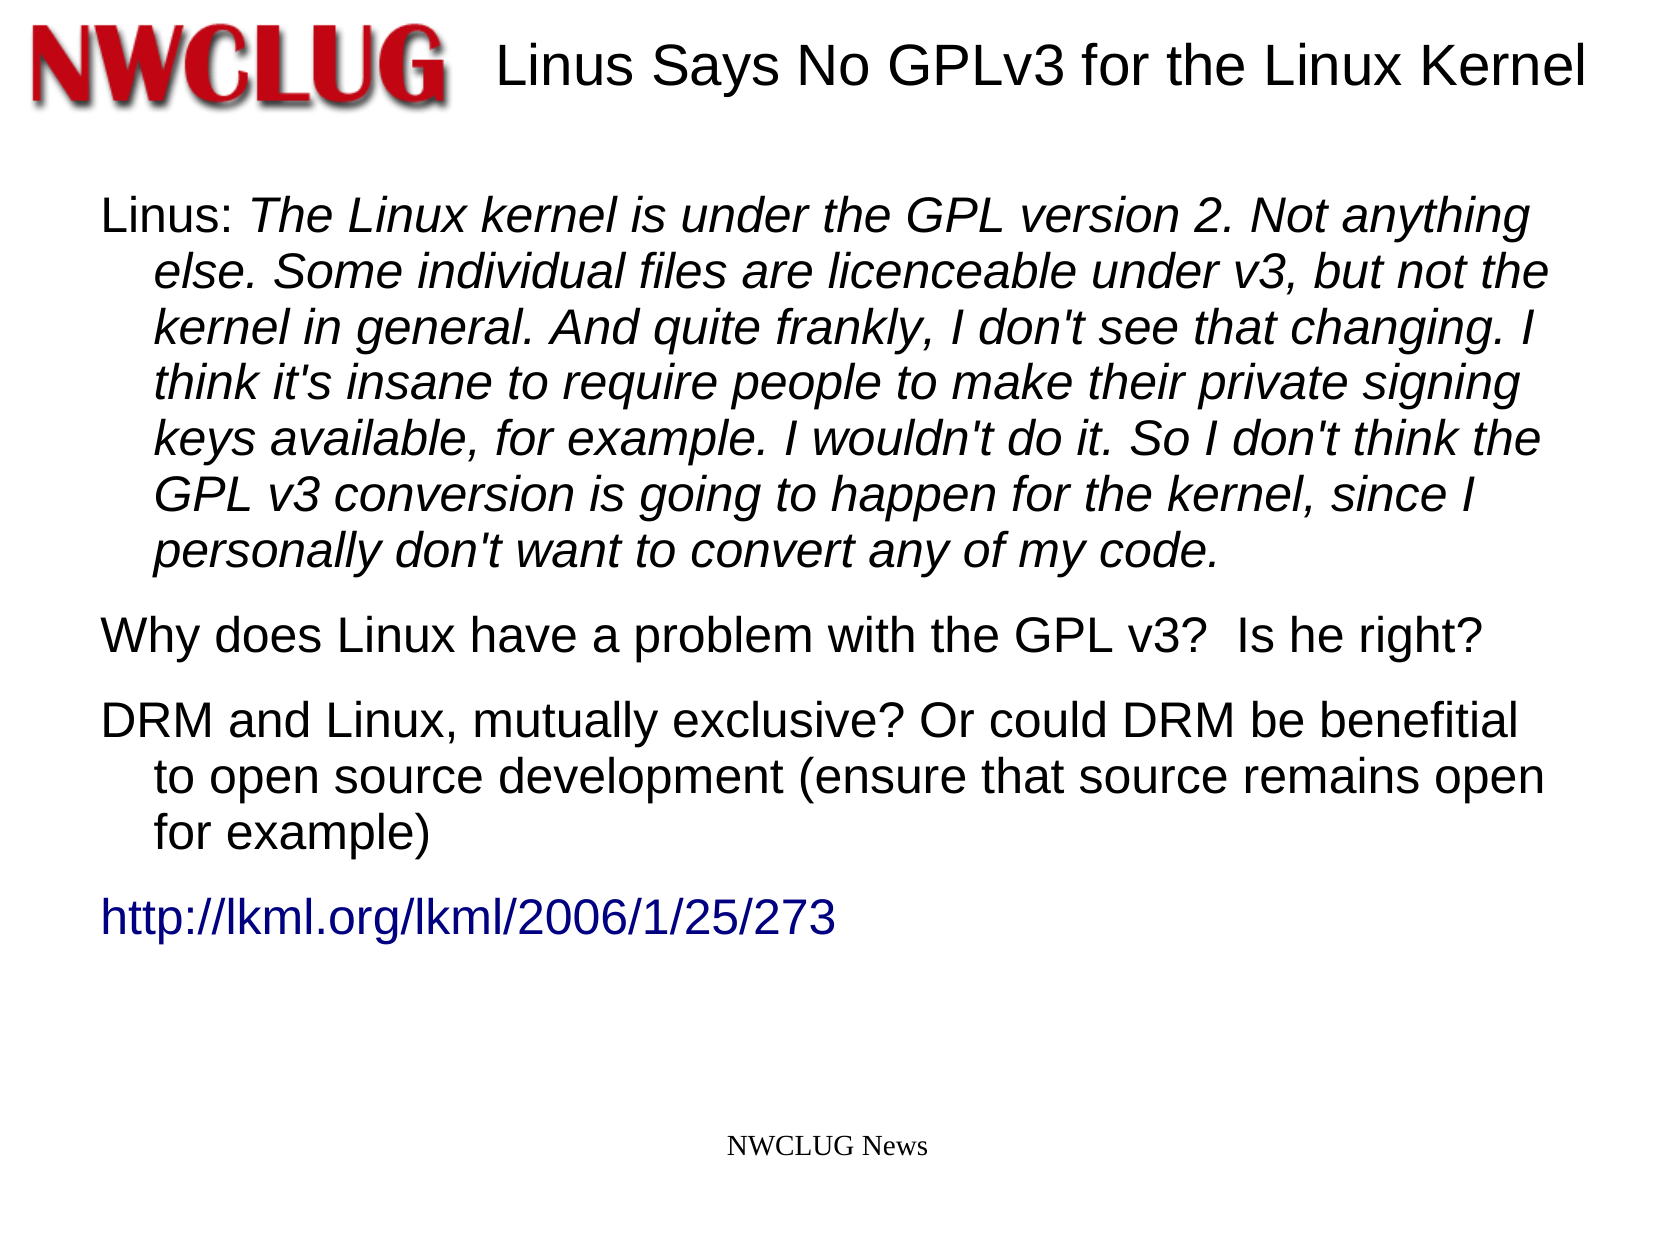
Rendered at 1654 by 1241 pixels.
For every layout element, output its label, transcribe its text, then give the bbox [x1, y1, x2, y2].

title Linus Says No GPLv3 for the Linux Kernel [495, 17, 1613, 113]
list Linus: The Linux kernel is under the GPL version 2. Not anything else. Some individual files are licenceable under v3, but not the kernel in general. And quite frankly, I don't see that changing. I think it's insane to require people to make their private signing keys available, for example. I wouldn't do it. So I don't think the GPL v3 conversion is going to happen for the kernel, since I personally don't want to convert any of my code. Why does Linux have a problem with the GPL v3? Is he right? DRM and Linux, mutually exclusive? Or could DRM be benefitial to open source development (ensure that source remains open for example) http://lkml.org/lkml/2006/1/25/273 [82, 187, 1571, 1094]
picture [5, 5, 480, 156]
